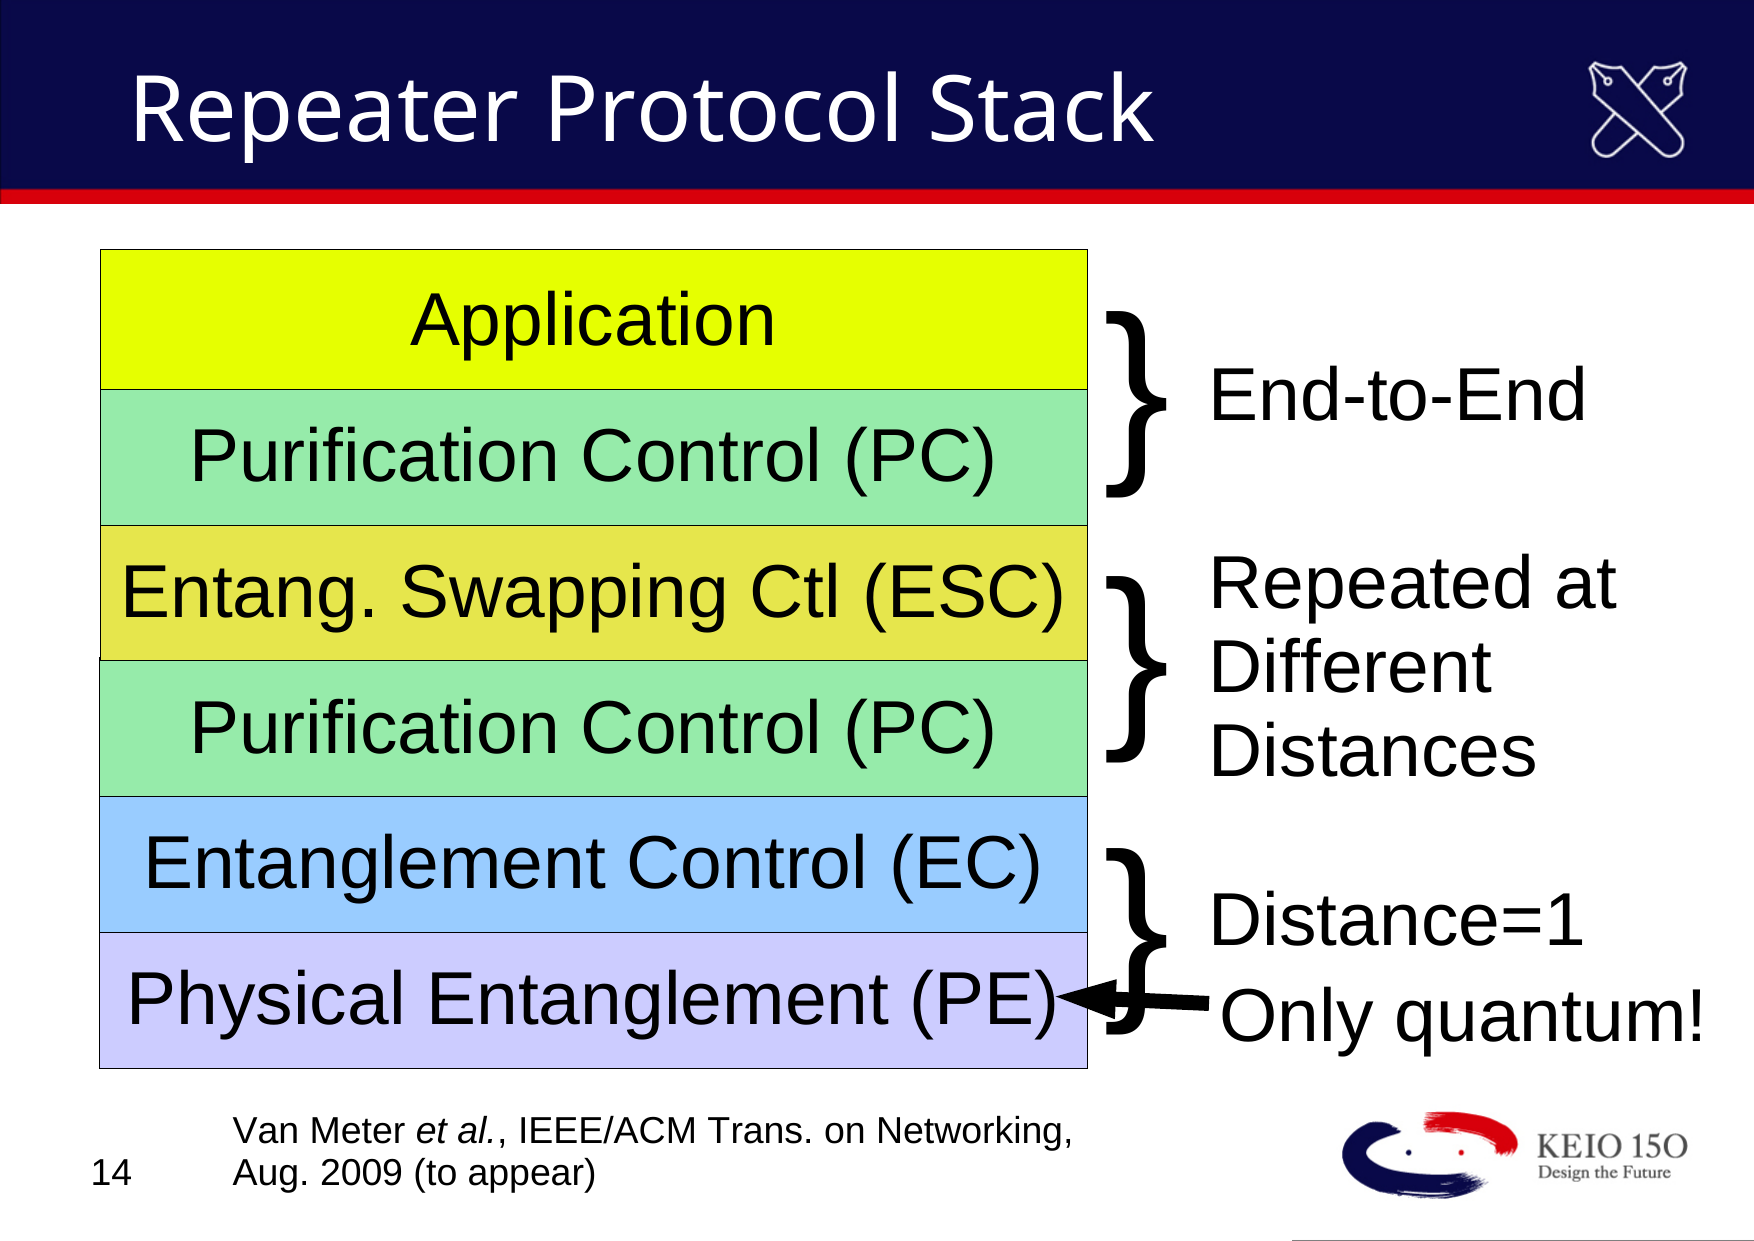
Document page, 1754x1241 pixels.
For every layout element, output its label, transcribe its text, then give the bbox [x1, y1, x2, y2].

picture [1292, 1064, 1754, 1241]
text_box Entang. Swapping Ctl (ESC) [100, 526, 1088, 661]
text_box Purification Control (PC) [100, 390, 1088, 526]
text_box Van Meter et al., IEEE/ACM Trans. on Networking, Aug. 2009 (to appear) [217, 1101, 1089, 1201]
text_box End-to-End [1193, 344, 1603, 444]
text_box Distance=1 [1193, 870, 1602, 969]
text_box Entanglement Control (EC) [99, 797, 1088, 933]
title Repeater Protocol Stack [128, 2, 1627, 210]
text_box } [1088, 267, 1186, 507]
text_box Physical Entanglement (PE) [99, 933, 1088, 1069]
text_box Only quantum! [1204, 965, 1722, 1065]
text_box } [1088, 533, 1186, 772]
picture [0, 0, 1754, 204]
text_box Purification Control (PC) [99, 657, 1088, 797]
text_box } [1088, 805, 1186, 1044]
text_box Application [100, 249, 1088, 390]
text_box Repeated at Different Distances [1193, 533, 1634, 801]
